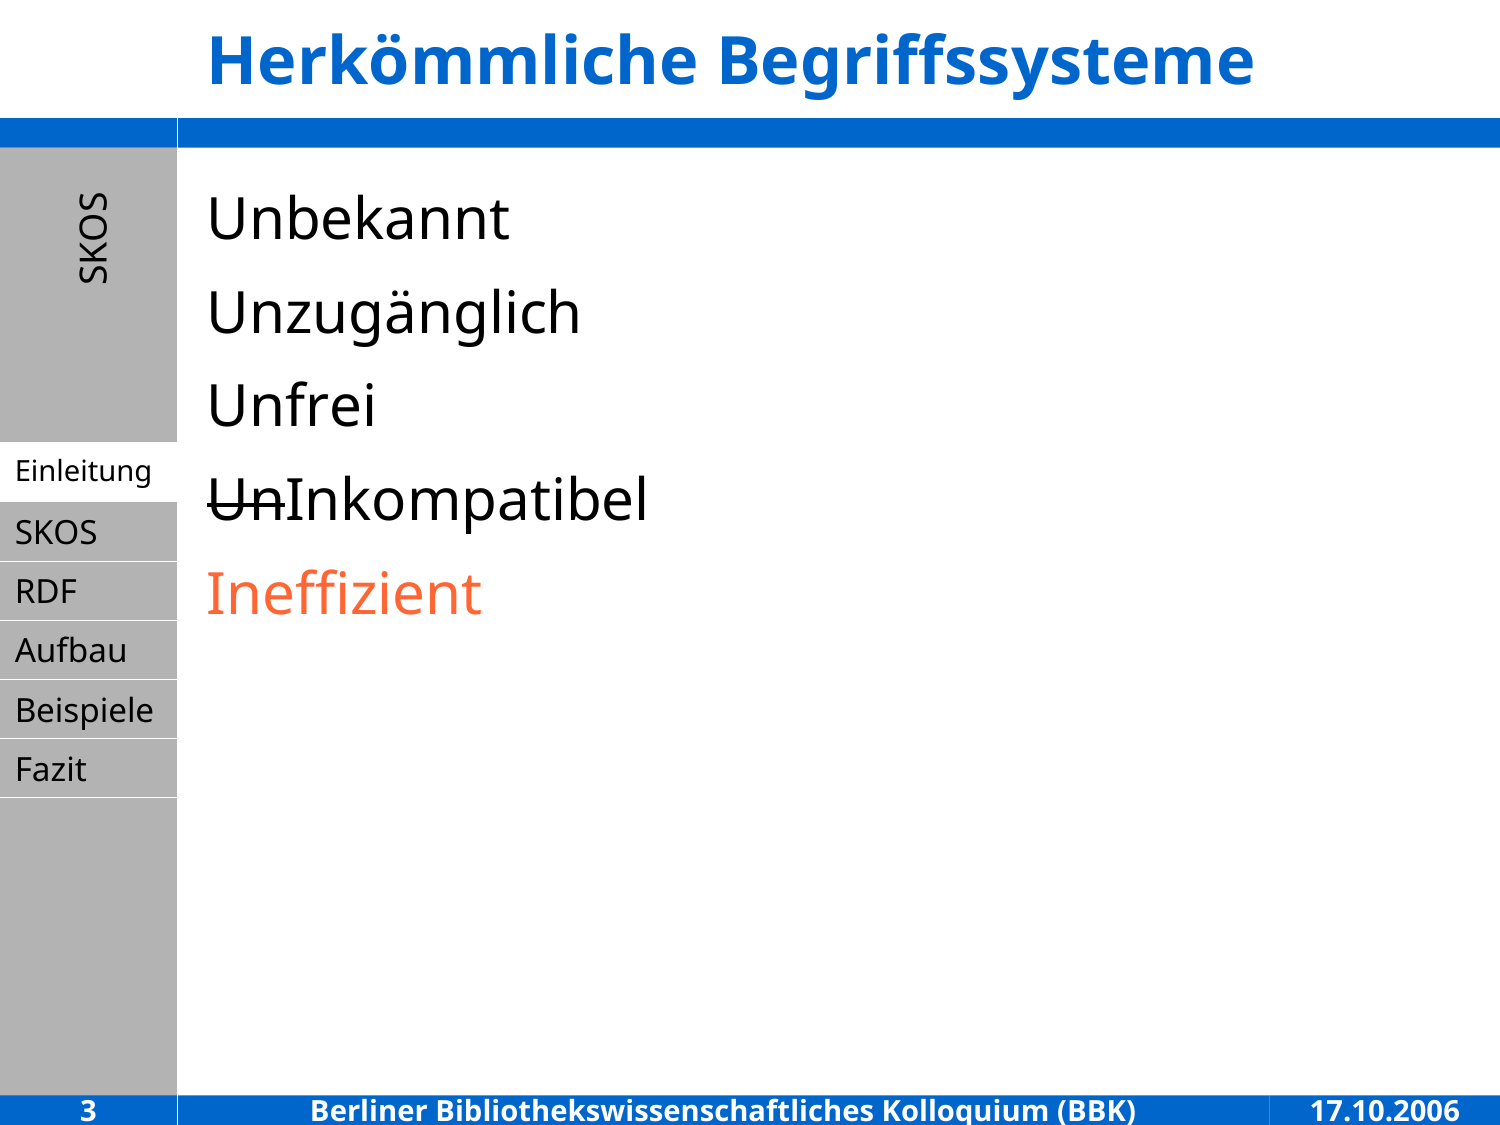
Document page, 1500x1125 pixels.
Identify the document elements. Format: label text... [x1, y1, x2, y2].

title Herkömmliche Begriffssysteme [206, 0, 1477, 119]
list Unbekannt Unzugänglich Unfrei UnInkompatibel Ineffizient [206, 177, 1471, 1064]
text_box Einleitung [0, 442, 178, 502]
